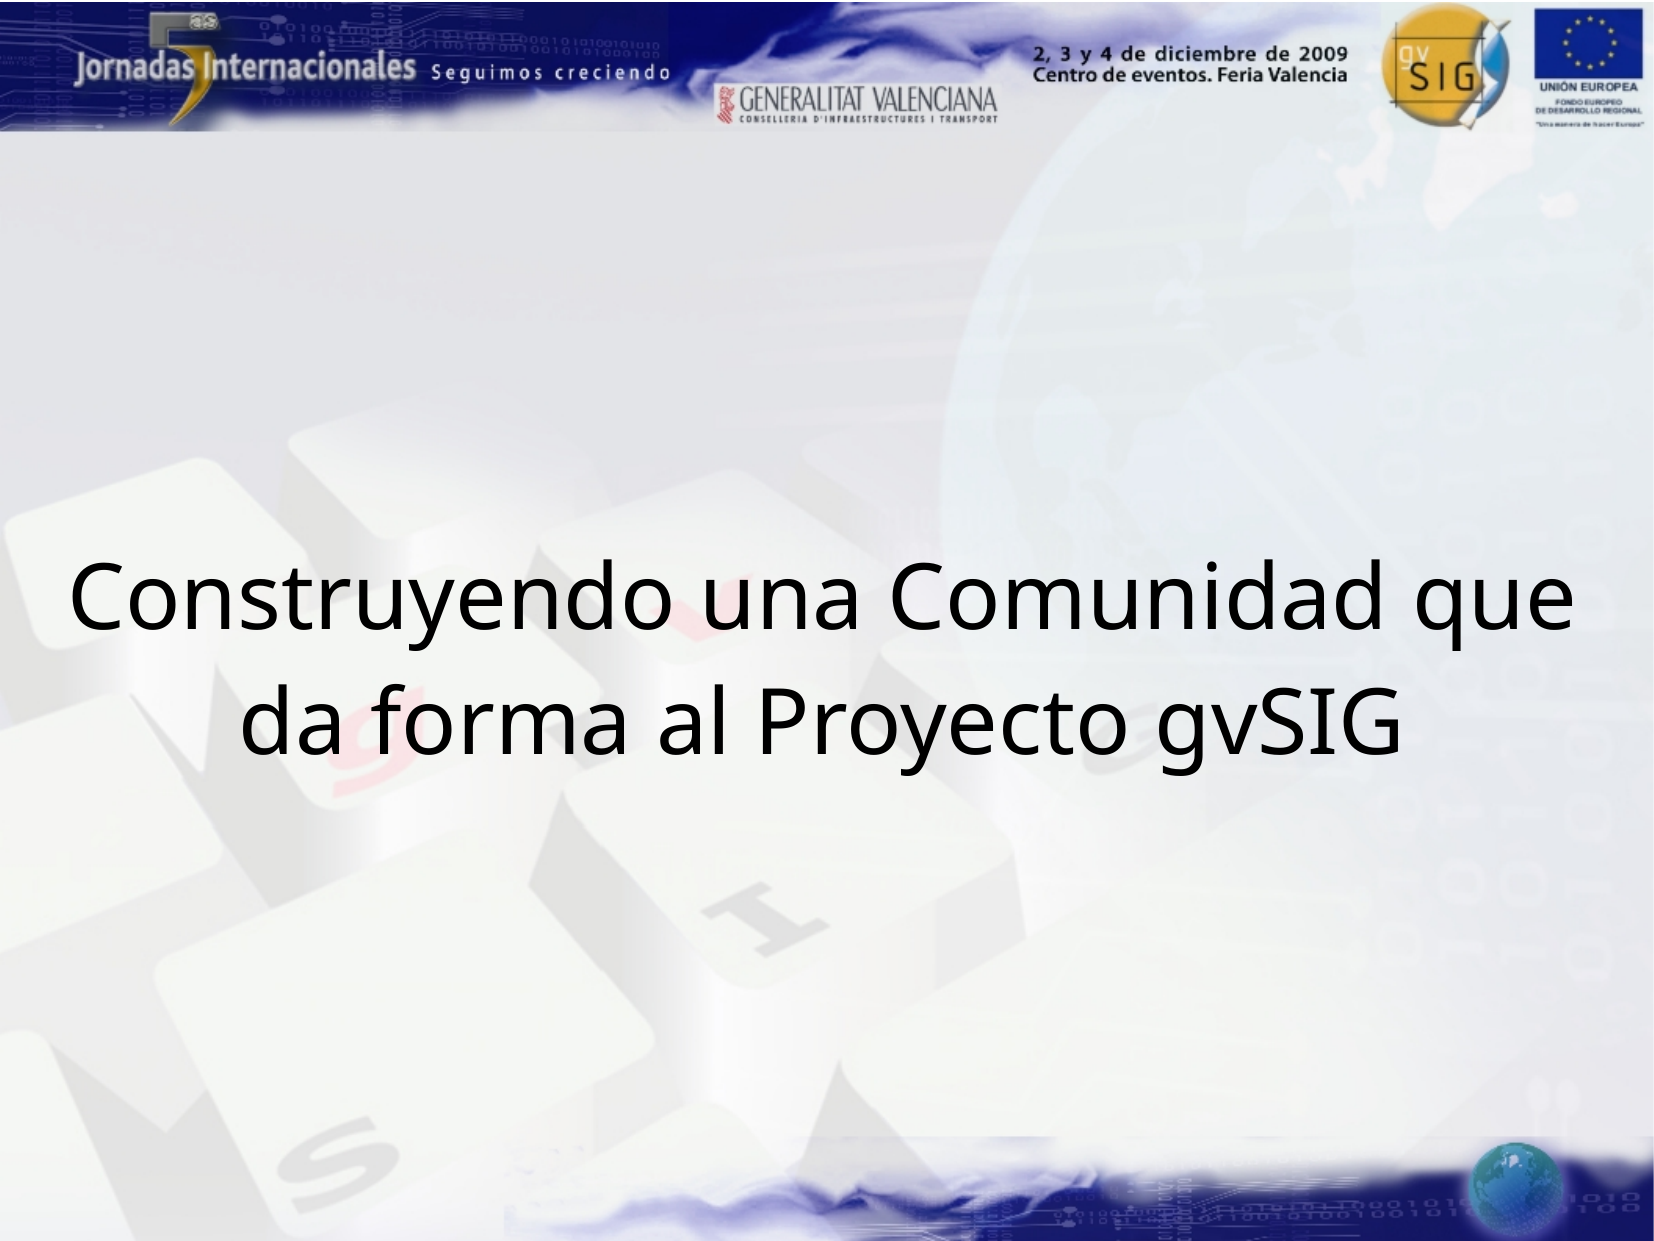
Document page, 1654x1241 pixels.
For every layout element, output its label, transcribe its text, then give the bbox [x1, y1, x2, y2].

picture [0, 2, 1654, 1241]
text_box Construyendo una Comunidad que da forma al Proyecto gvSIG [21, 523, 1625, 765]
